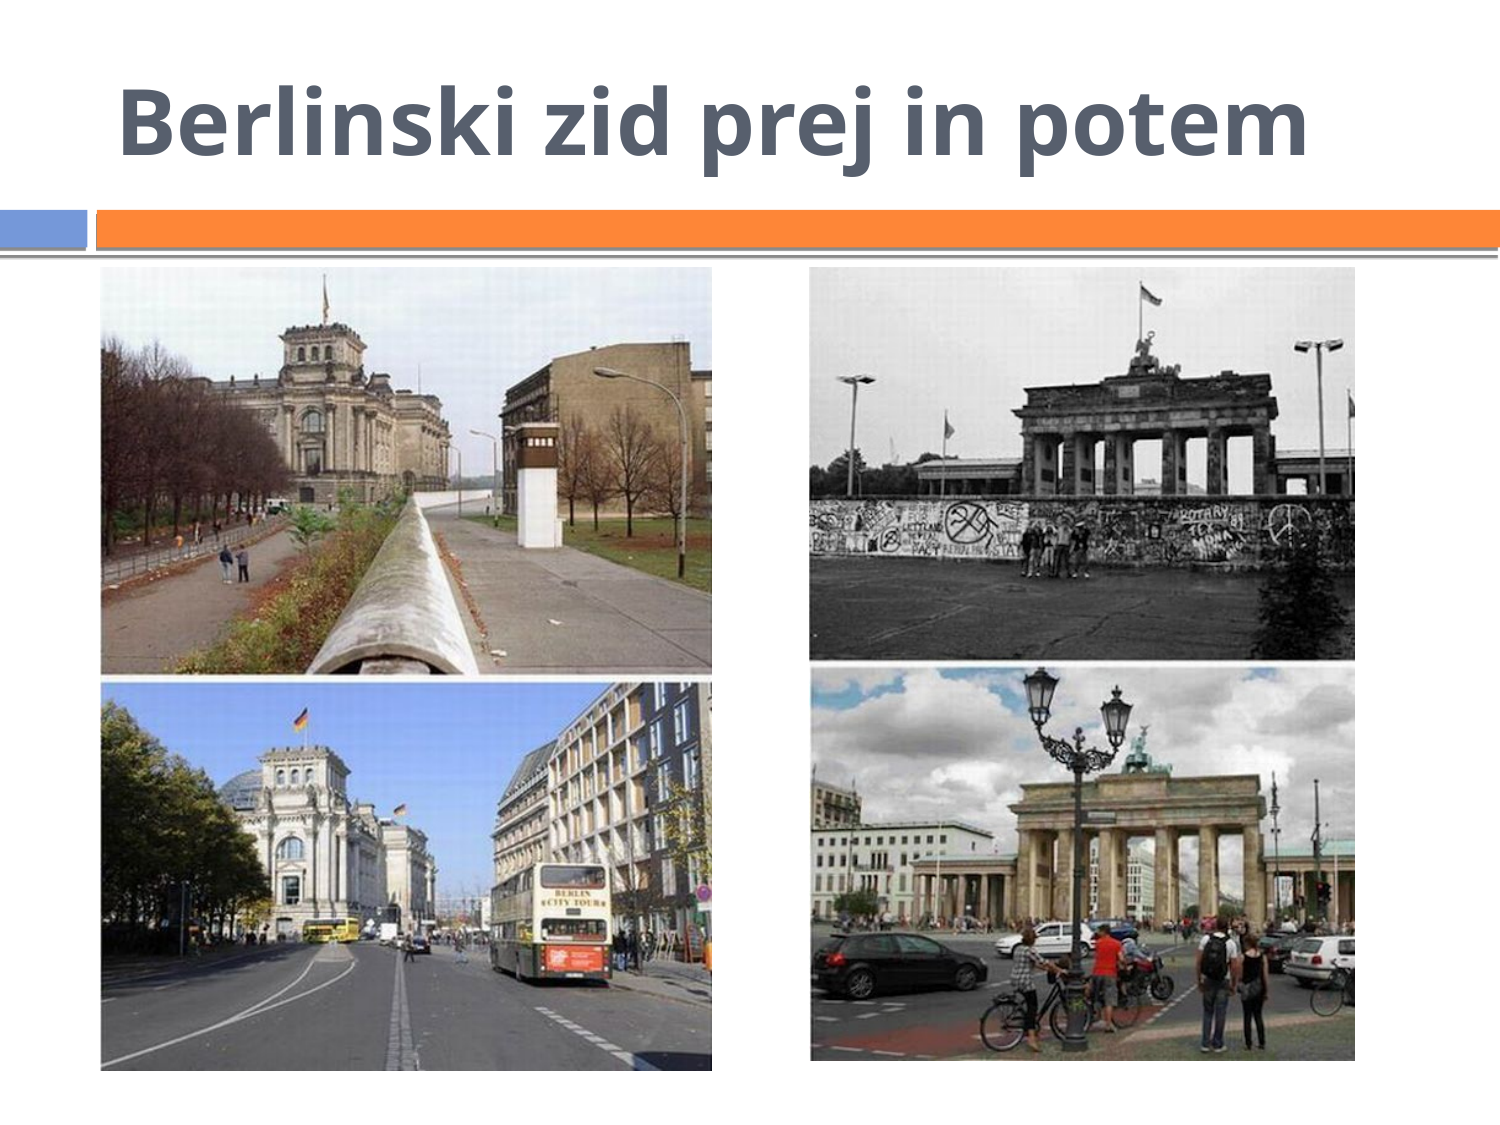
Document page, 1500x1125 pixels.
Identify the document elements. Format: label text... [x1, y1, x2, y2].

picture [100, 267, 712, 1071]
title Berlinski zid prej in potem [100, 37, 1438, 200]
picture [809, 267, 1355, 1061]
